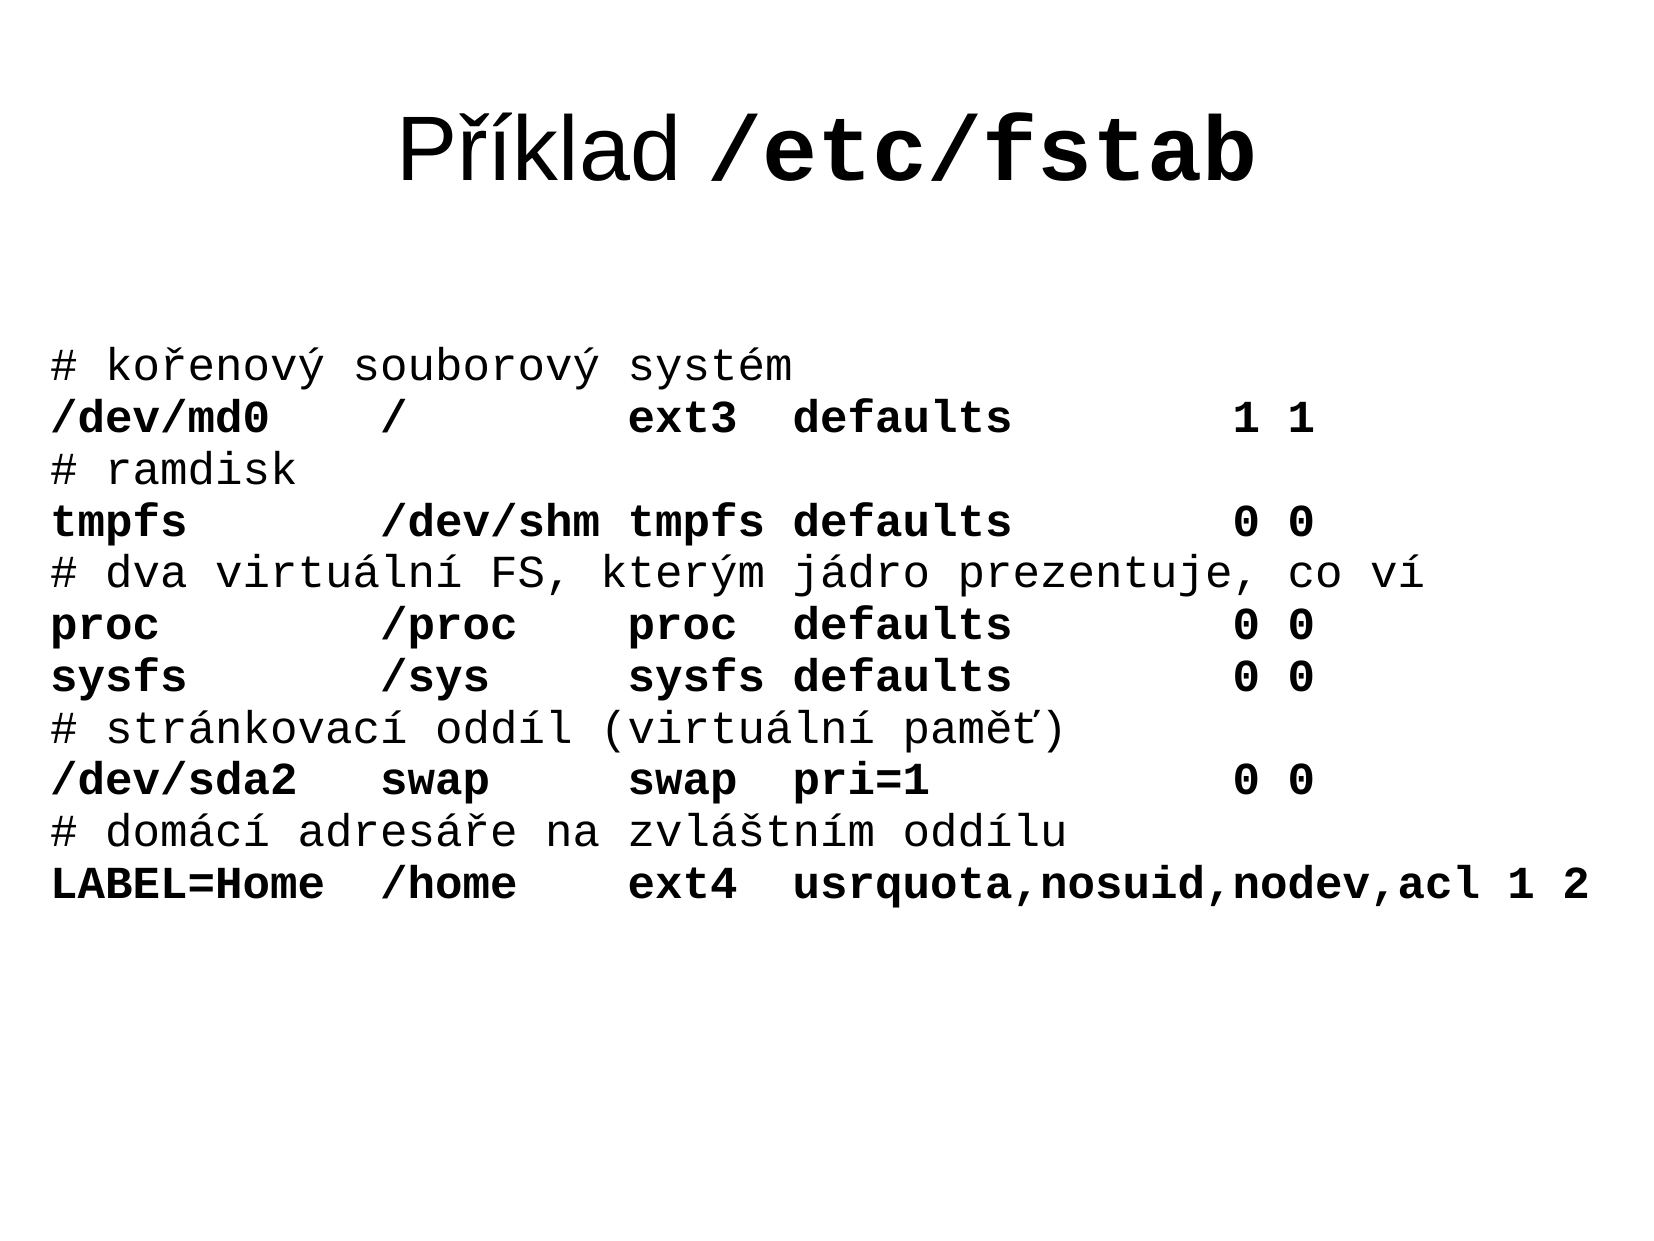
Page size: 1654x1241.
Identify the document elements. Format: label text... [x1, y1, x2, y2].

text_box # kořenový souborový systém /dev/md0 / ext3 defaults 1 1 # ramdisk tmpfs /dev/shm tmpfs defaults 0 0 # dva virtuální FS, kterým jádro prezentuje, co ví proc /proc proc defaults 0 0 sysfs /sys sysfs defaults 0 0 # stránkovací oddíl (virtuální paměť) /dev/sda2 swap swap pri=1 0 0 # domácí adresáře na zvláštním oddílu LABEL=Home /home ext4 usrquota,nosuid,nodev,acl 1 2 [35, 335, 1619, 905]
title Příklad /etc/fstab [82, 49, 1571, 257]
